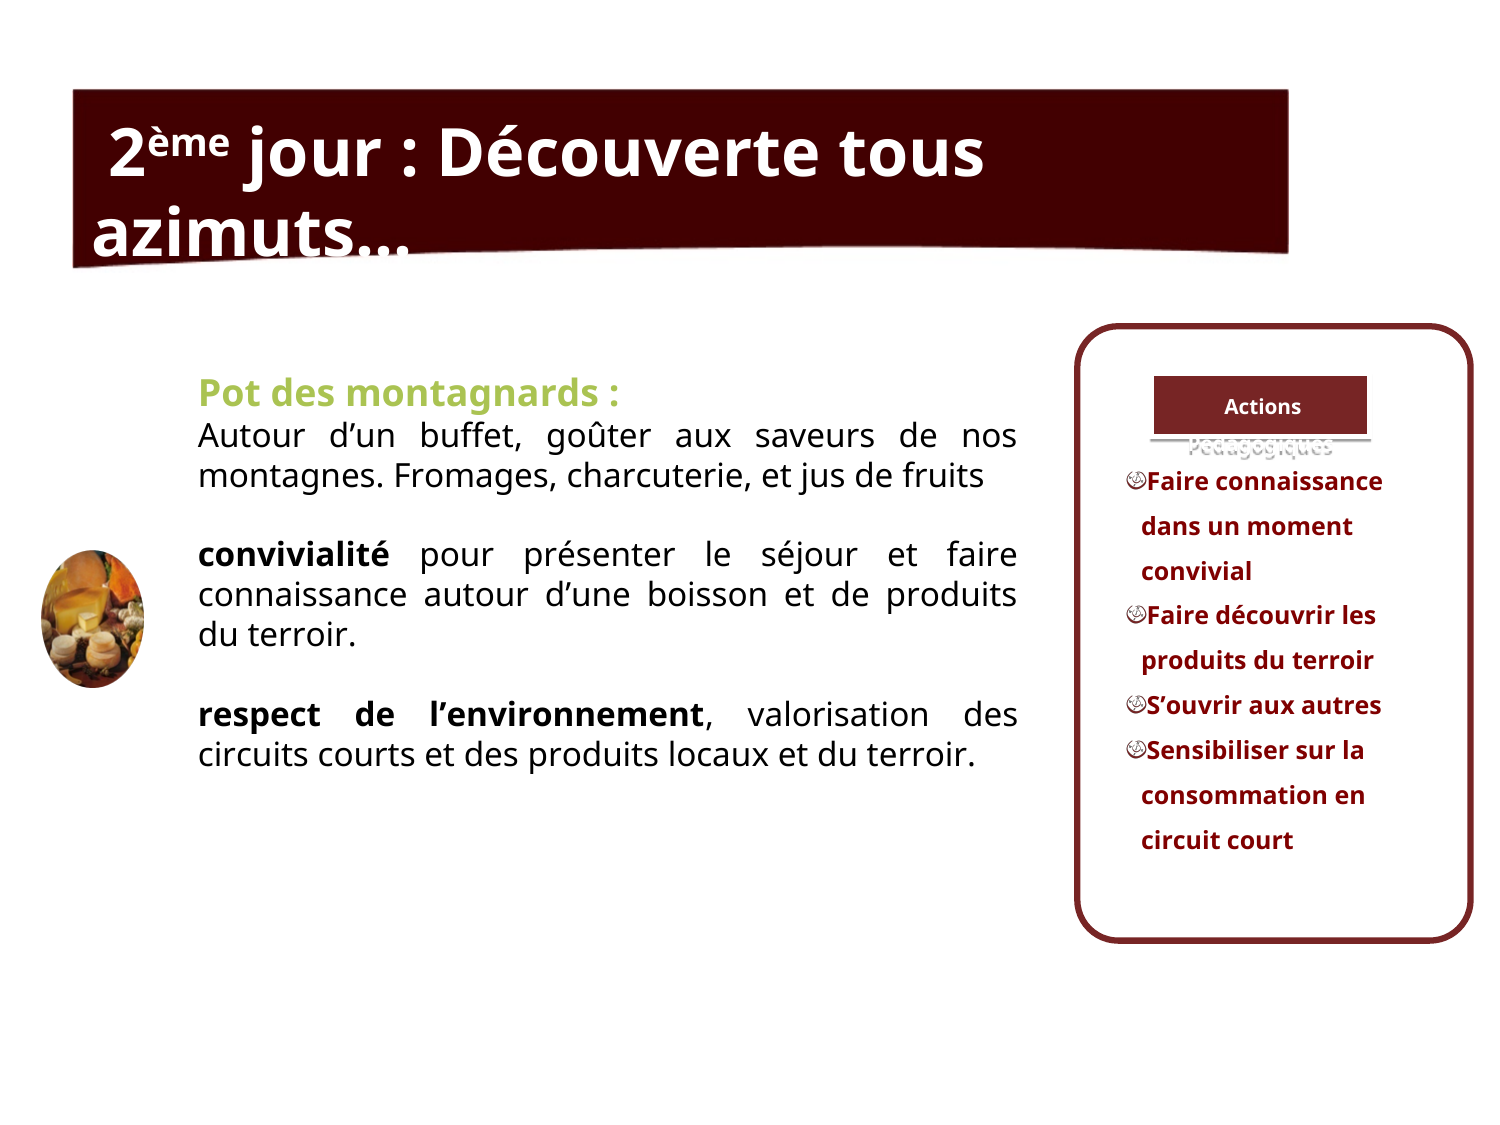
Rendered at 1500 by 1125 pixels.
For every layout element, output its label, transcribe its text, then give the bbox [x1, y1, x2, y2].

picture [1126, 695, 1147, 714]
text_box Pot des montagnards : Autour d’un buffet, goûter aux saveurs de nos montagnes. Fromages, charcuterie, et jus de fruits convivialité pour présenter le séjour et faire connaissance autour d’une boisson et de produits du terroir. respect de l’environnement, valorisation des circuits courts et des produits locaux et du terroir. [183, 326, 1034, 781]
text_box Actions Pédagogiques [1151, 373, 1370, 437]
text_box Faire connaissance dans un moment convivial Faire découvrir les produits du terroir S’ouvrir aux autres Sensibiliser sur la consommation en circuit court [1077, 326, 1471, 941]
picture [72, 88, 1289, 273]
text_box 2ème jour : Découverte tous azimuts… [76, 101, 1212, 278]
picture [1126, 740, 1147, 759]
picture [1126, 471, 1147, 490]
picture [1126, 605, 1147, 624]
picture [40, 549, 145, 690]
